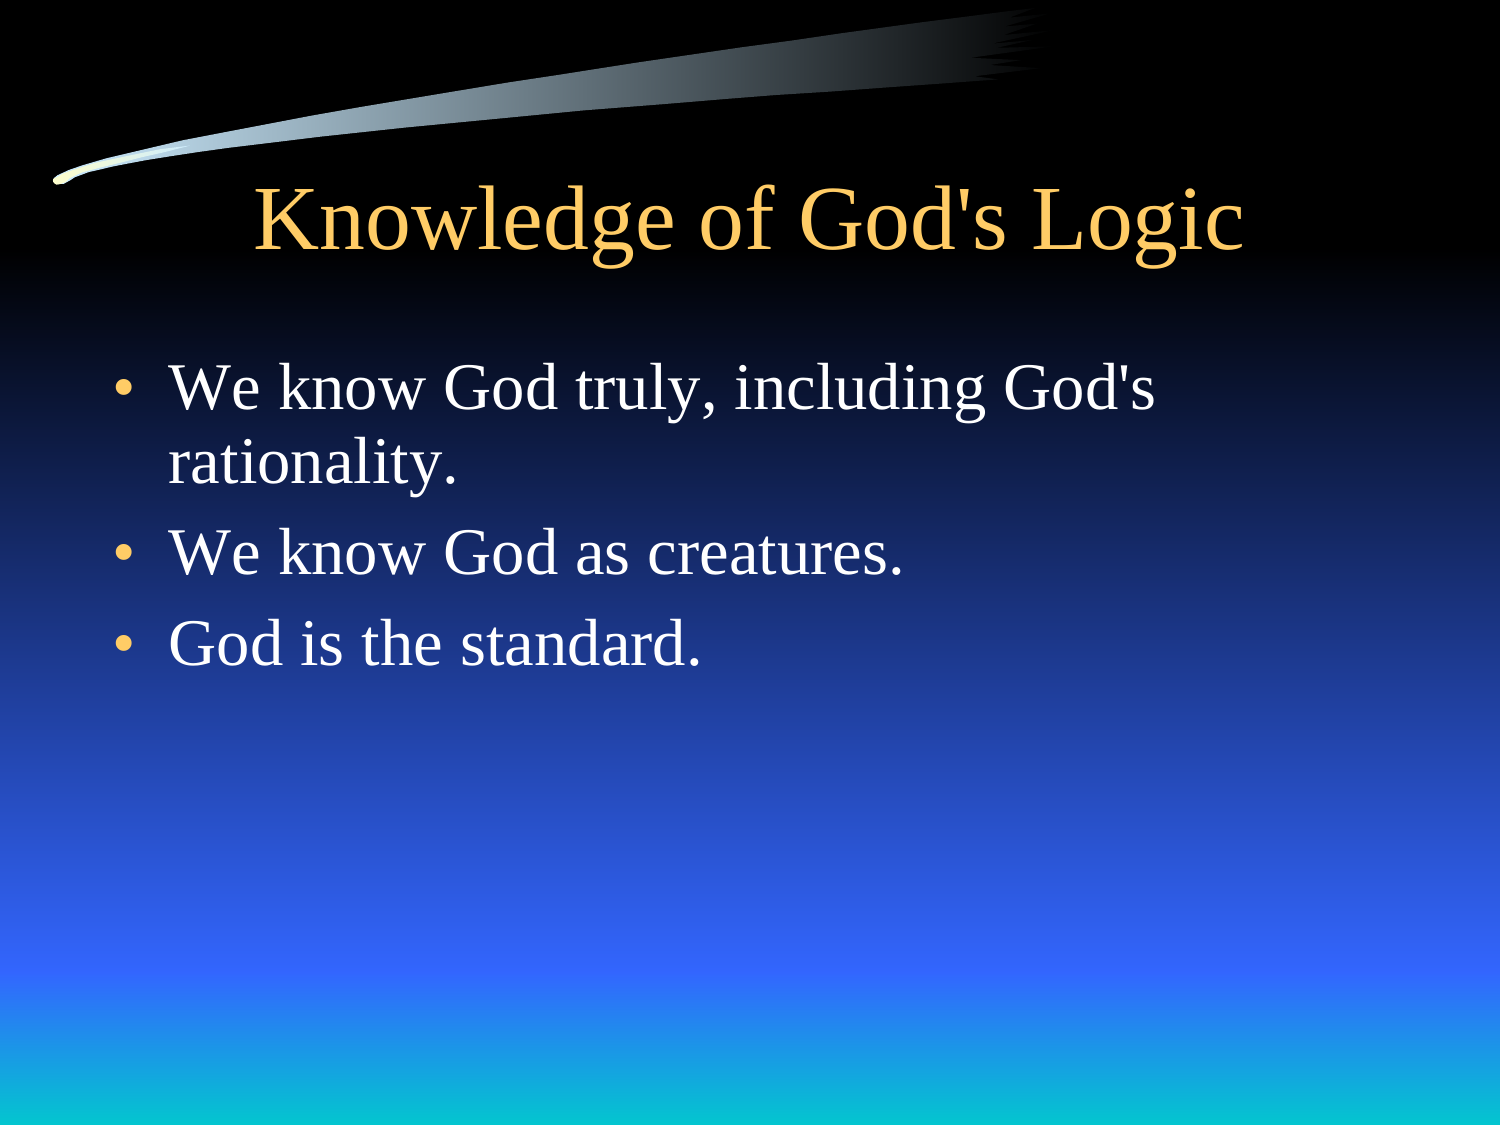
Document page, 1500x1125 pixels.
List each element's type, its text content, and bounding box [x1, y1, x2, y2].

list We know God truly, including God's rationality. We know God as creatures. God is the standard. [112, 350, 1388, 1078]
title Knowledge of God's Logic [112, 124, 1388, 313]
